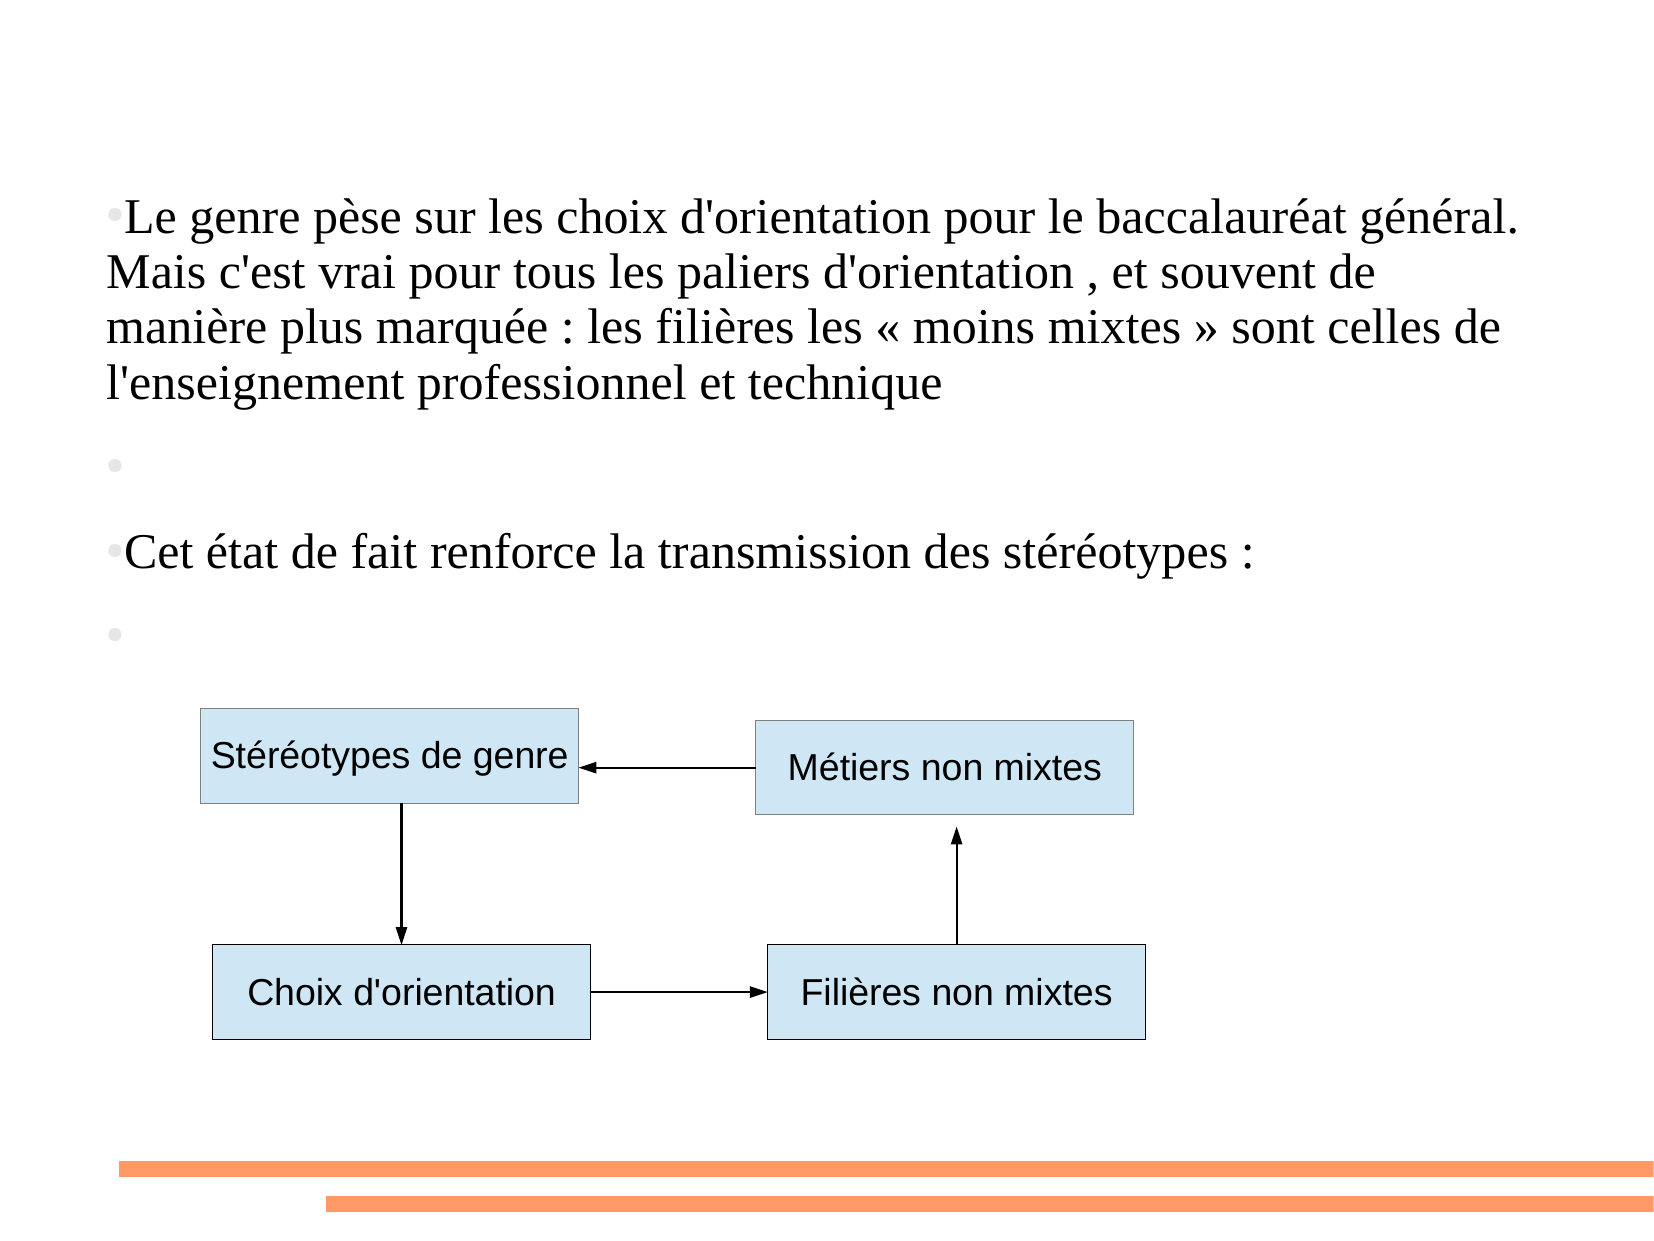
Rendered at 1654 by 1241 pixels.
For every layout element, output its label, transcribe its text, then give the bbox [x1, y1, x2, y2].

text_box Filières non mixtes [768, 945, 1146, 1039]
text_box Métiers non mixtes [756, 720, 1134, 815]
text_box Choix d'orientation [213, 945, 591, 1039]
list Le genre pèse sur les choix d'orientation pour le baccalauréat général. Mais c'est vrai pour tous les paliers d'orientation , et souvent de manière plus marquée : les filières les « moins mixtes » sont celles de l'enseignement professionnel et technique Cet état de fait renforce la transmission des stéréotypes : [106, 188, 1546, 999]
text_box Stéréotypes de genre [201, 709, 579, 803]
